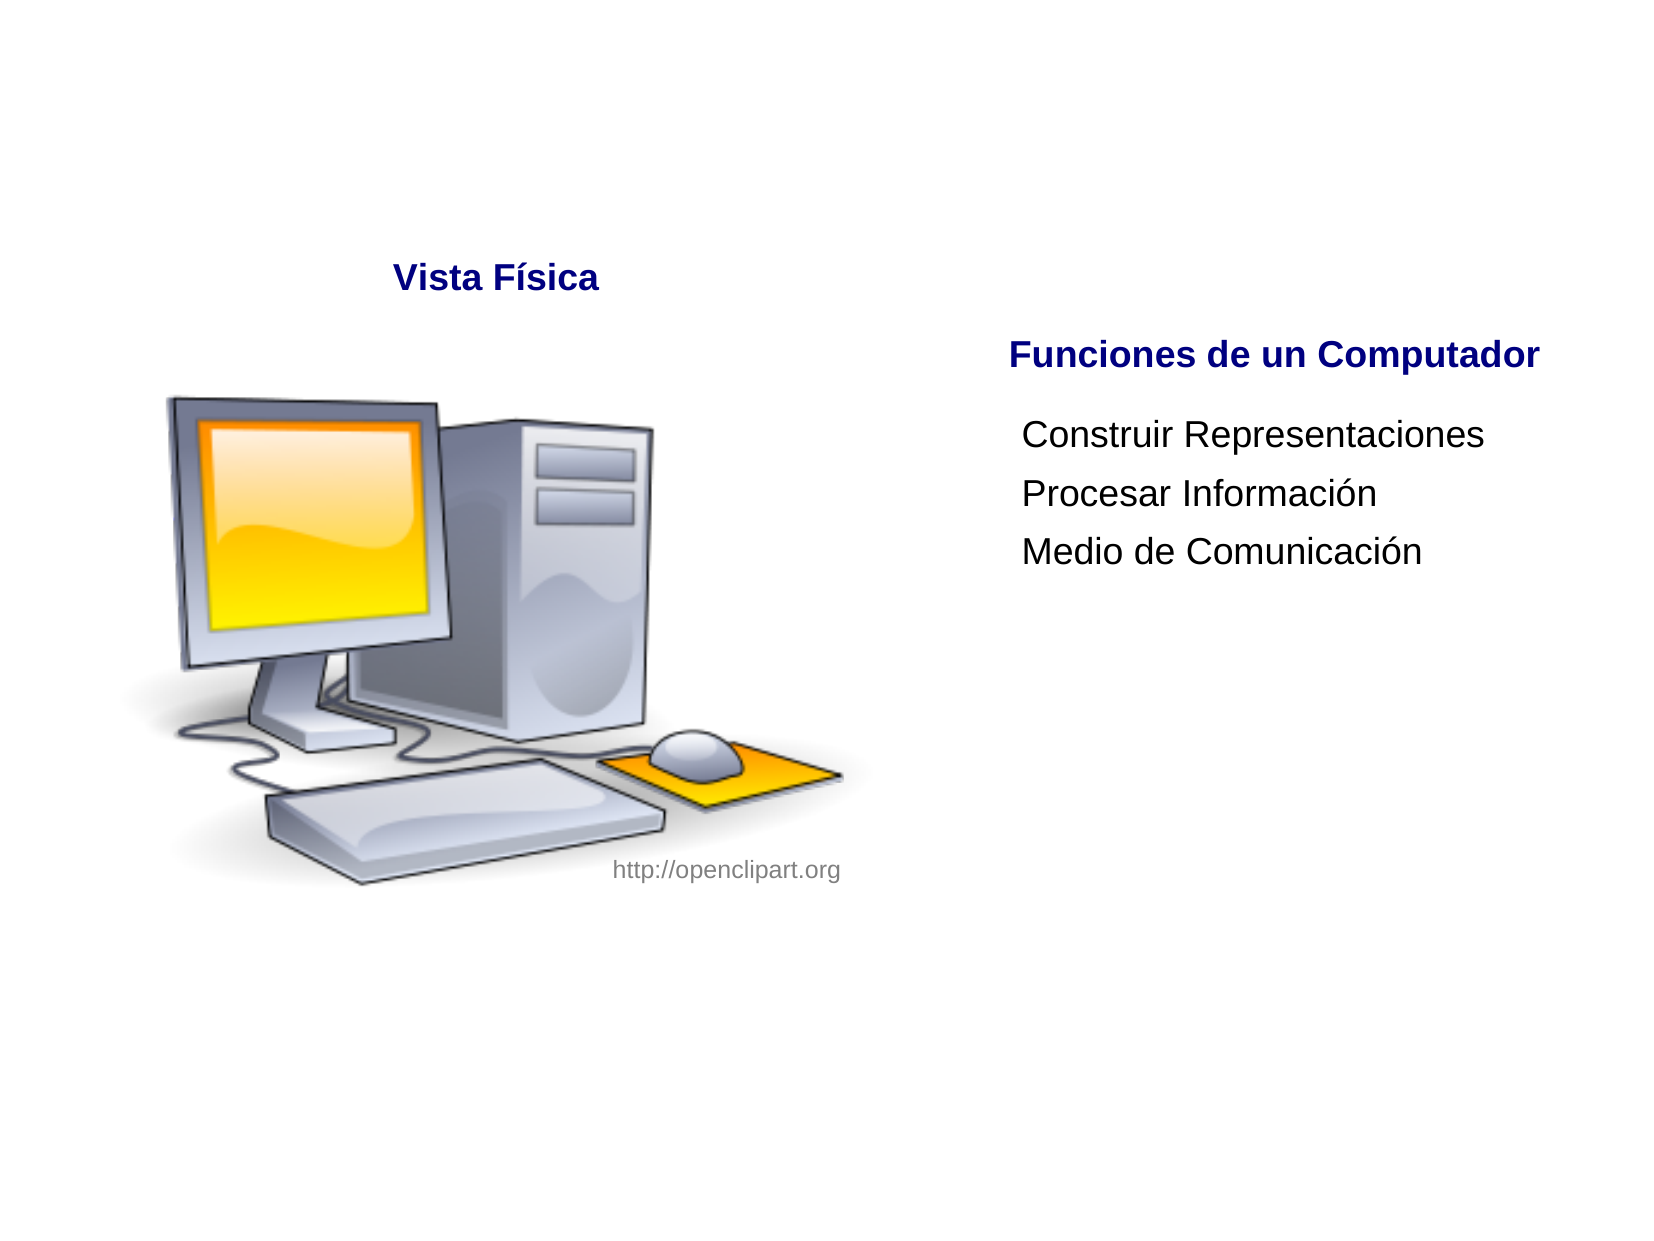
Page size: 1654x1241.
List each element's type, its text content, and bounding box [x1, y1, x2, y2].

text_box Funciones de un Computador [994, 325, 1556, 385]
text_box Vista Física [378, 249, 615, 308]
list Construir Representaciones Procesar Información Medio de Comunicación [1003, 413, 1595, 718]
picture [112, 247, 880, 1016]
text_box http://openclipart.org [590, 848, 857, 892]
